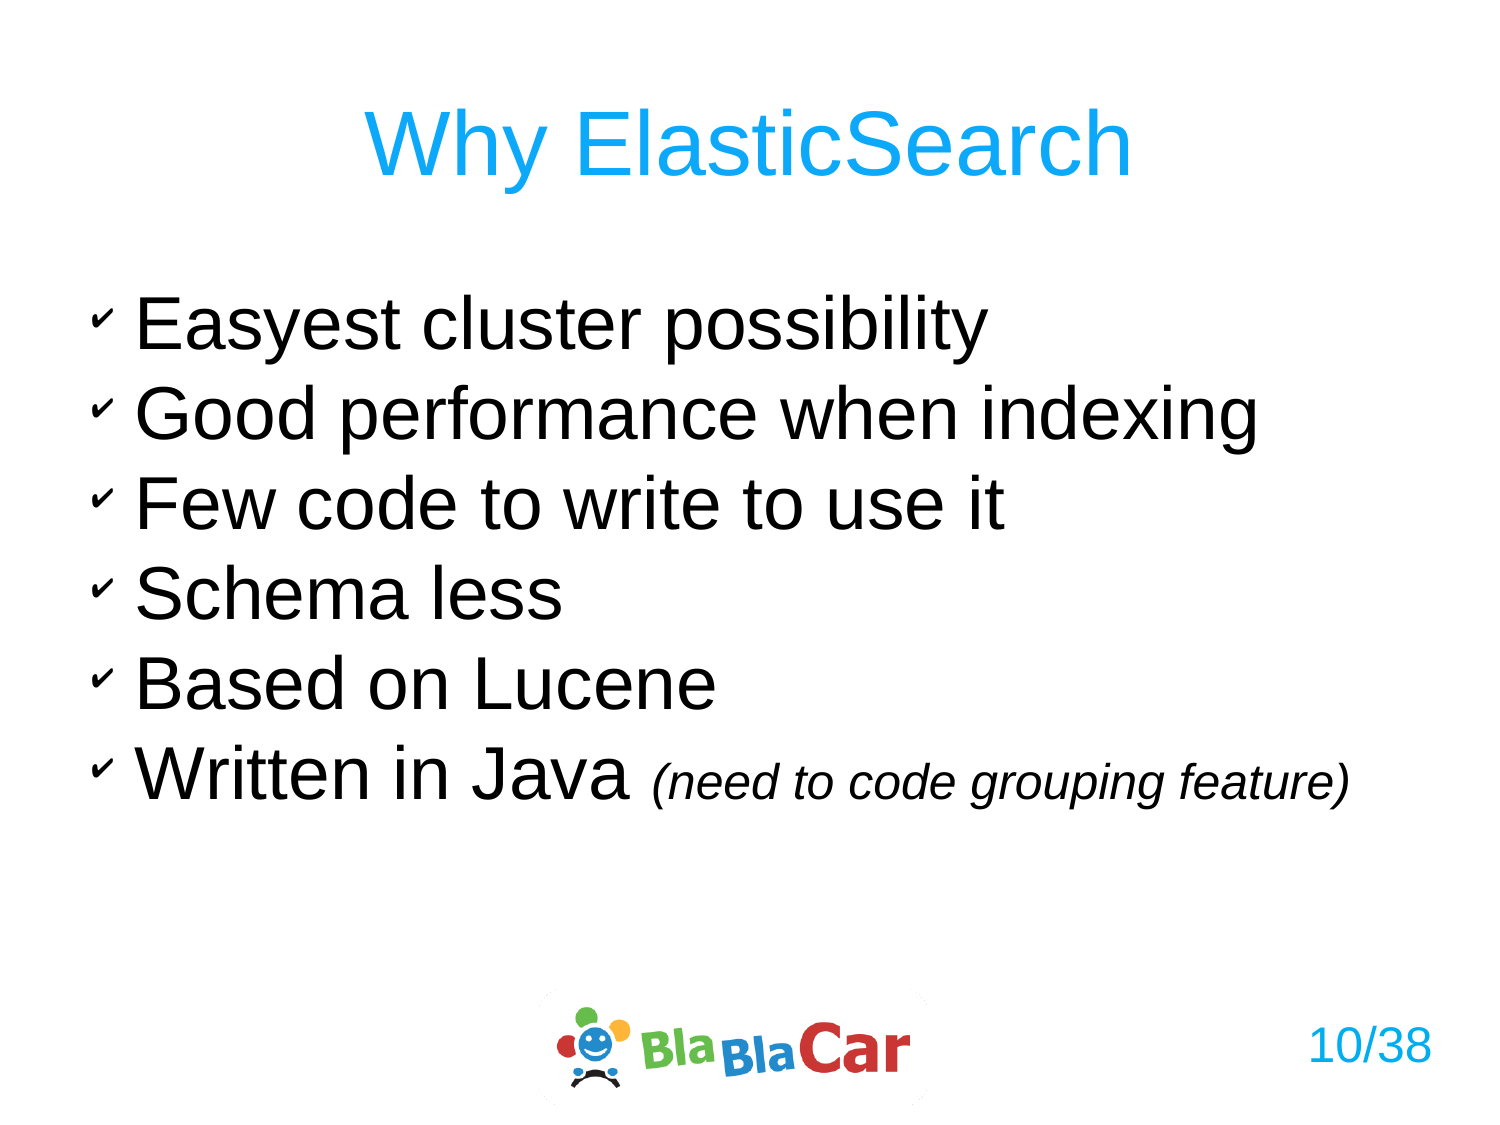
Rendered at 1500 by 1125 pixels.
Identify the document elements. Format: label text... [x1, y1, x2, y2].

title Why ElasticSearch [75, 45, 1426, 233]
text_box Easyest cluster possibility Good performance when indexing Few code to write to use it Schema less Based on Lucene Written in Java (need to code grouping feature) [76, 267, 1424, 823]
